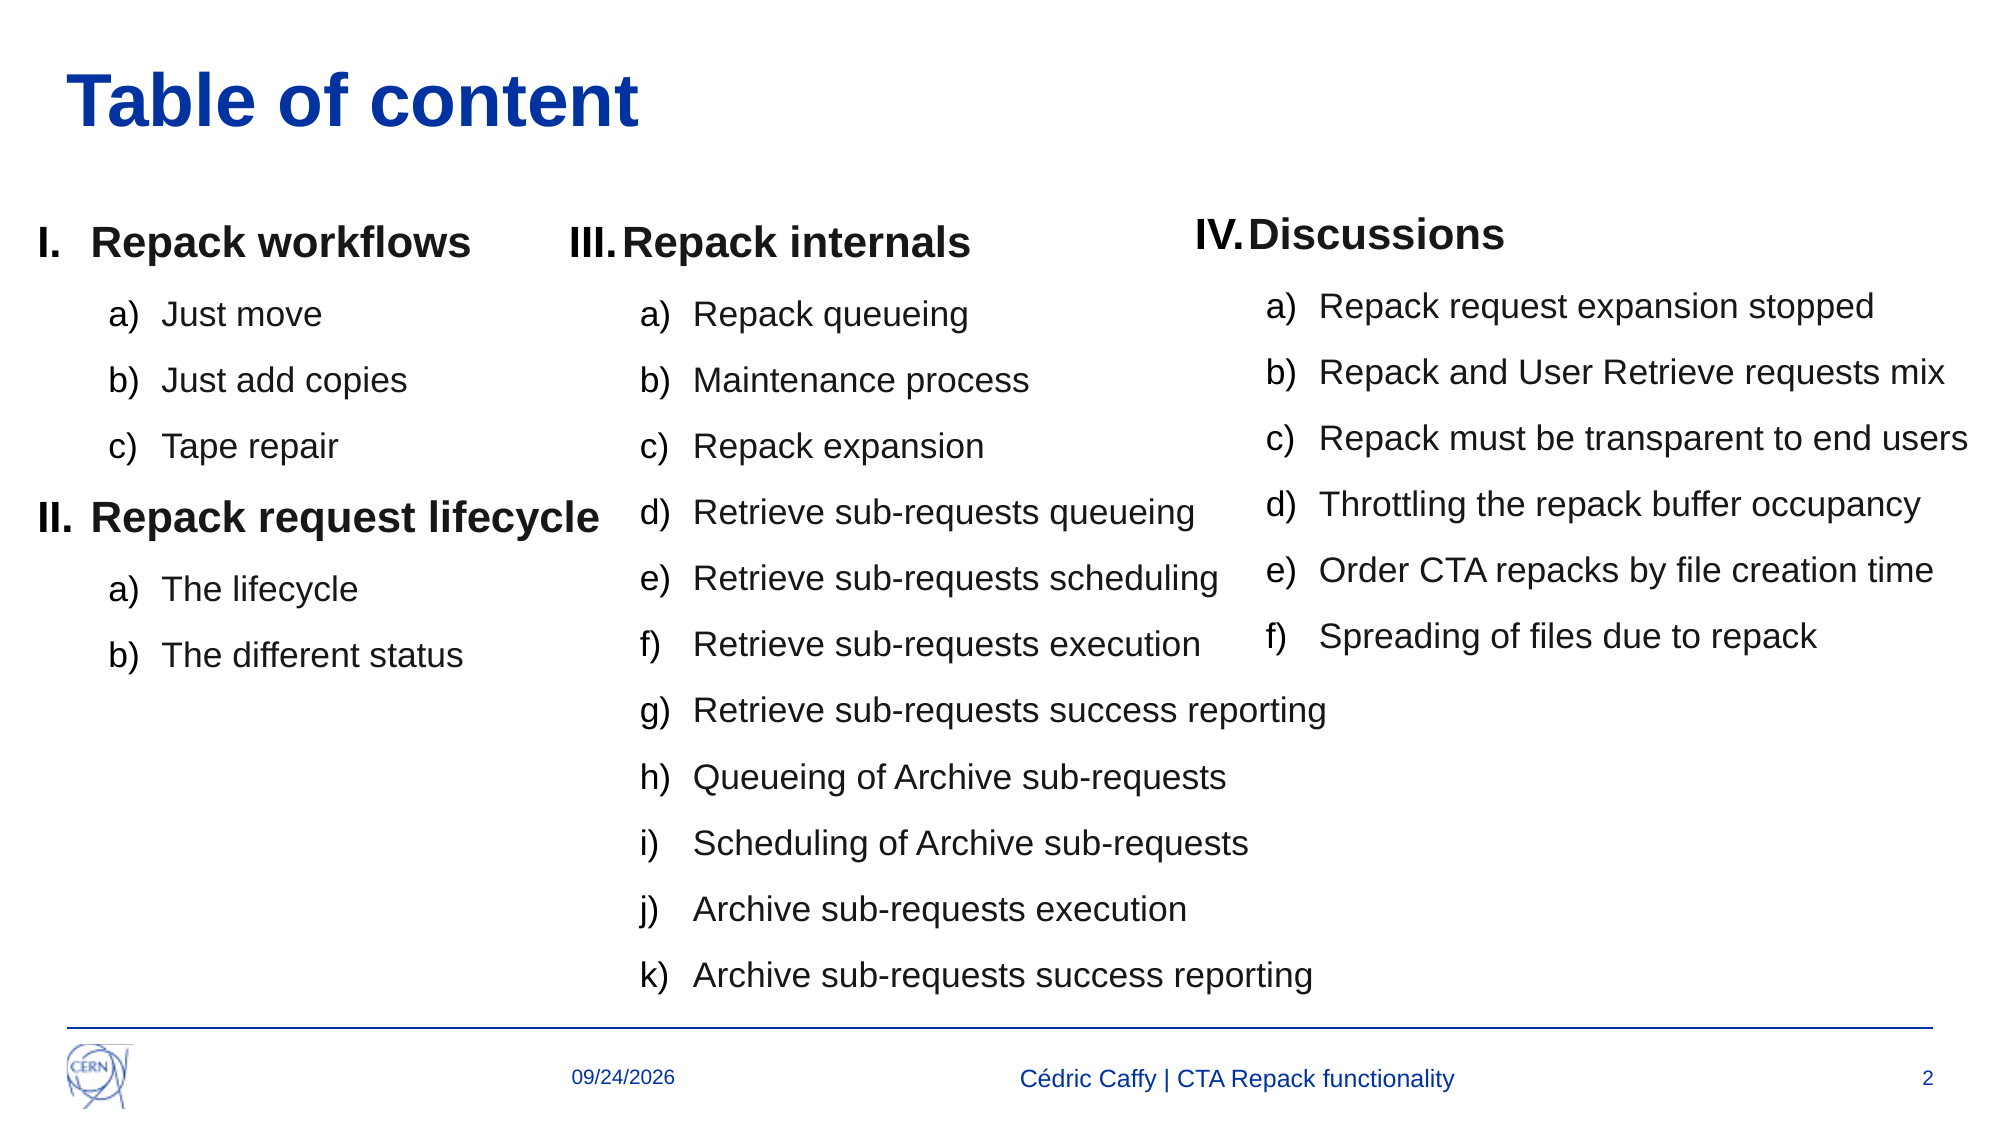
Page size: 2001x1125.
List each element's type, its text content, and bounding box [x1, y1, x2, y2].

list Discussions Repack request expansion stopped Repack and User Retrieve requests mix Repack must be transparent to end users Throttling the repack buffer occupancy Order CTA repacks by file creation time Spreading of files due to repack [1177, 211, 1977, 968]
title Table of content [66, 61, 1933, 237]
slide_number <number> [1822, 1047, 1934, 1108]
list Repack internals Repack queueing Maintenance process Repack expansion Retrieve sub-requests queueing Retrieve sub-requests scheduling Retrieve sub-requests execution Retrieve sub-requests success reporting Queueing of Archive sub-requests Scheduling of Archive sub-requests Archive sub-requests execution Archive sub-requests success reporting [551, 219, 1351, 976]
footer Cédric Caffy | CTA Repack functionality [698, 1047, 1777, 1108]
slide_number 10/01/2020 [571, 1046, 676, 1107]
list Repack workflows Just move Just add copies Tape repair Repack request lifecycle The lifecycle The different status [19, 219, 551, 976]
